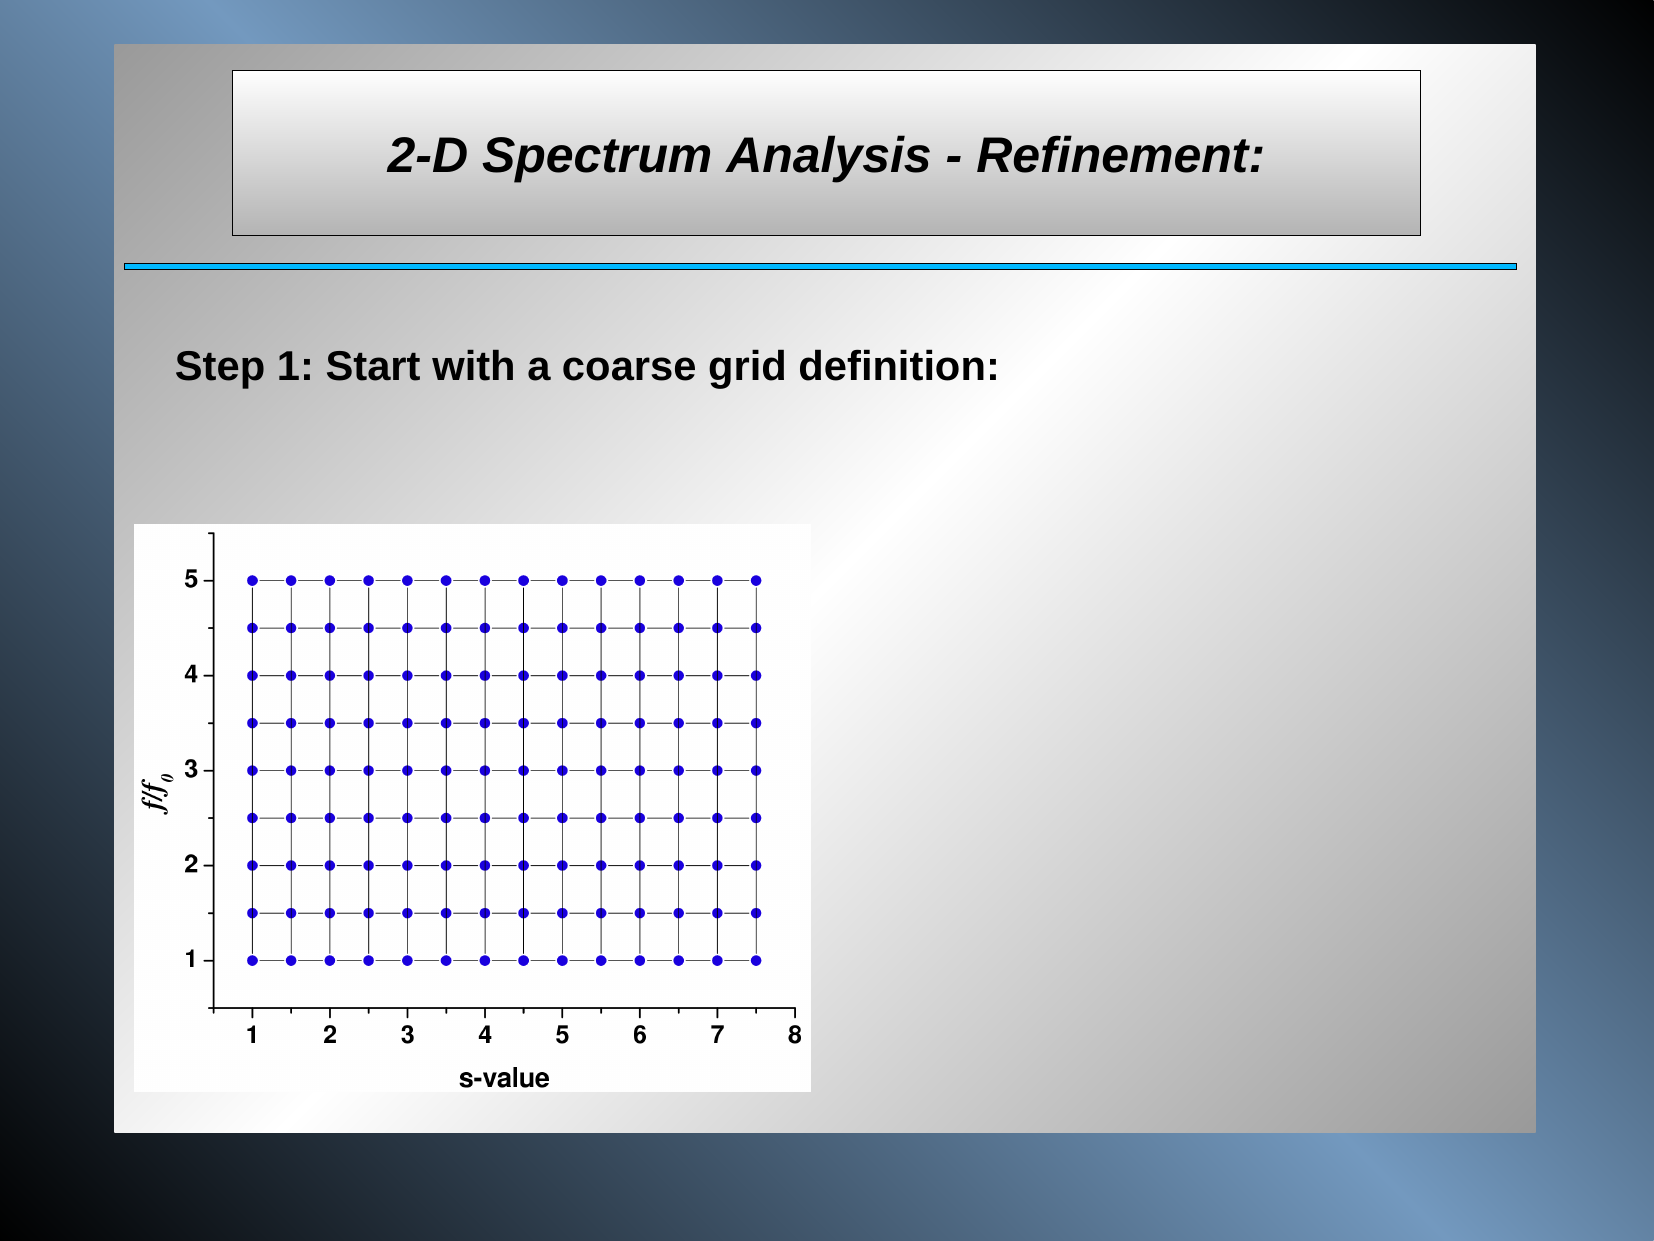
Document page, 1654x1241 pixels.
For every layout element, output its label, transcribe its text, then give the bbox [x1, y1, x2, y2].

text_box [124, 263, 1517, 270]
text_box 2-D Spectrum Analysis - Refinement: [246, 127, 1407, 183]
text_box Step 1: Start with a coarse grid definition: [137, 343, 1491, 390]
text_box [232, 70, 1421, 236]
picture [134, 524, 811, 1092]
